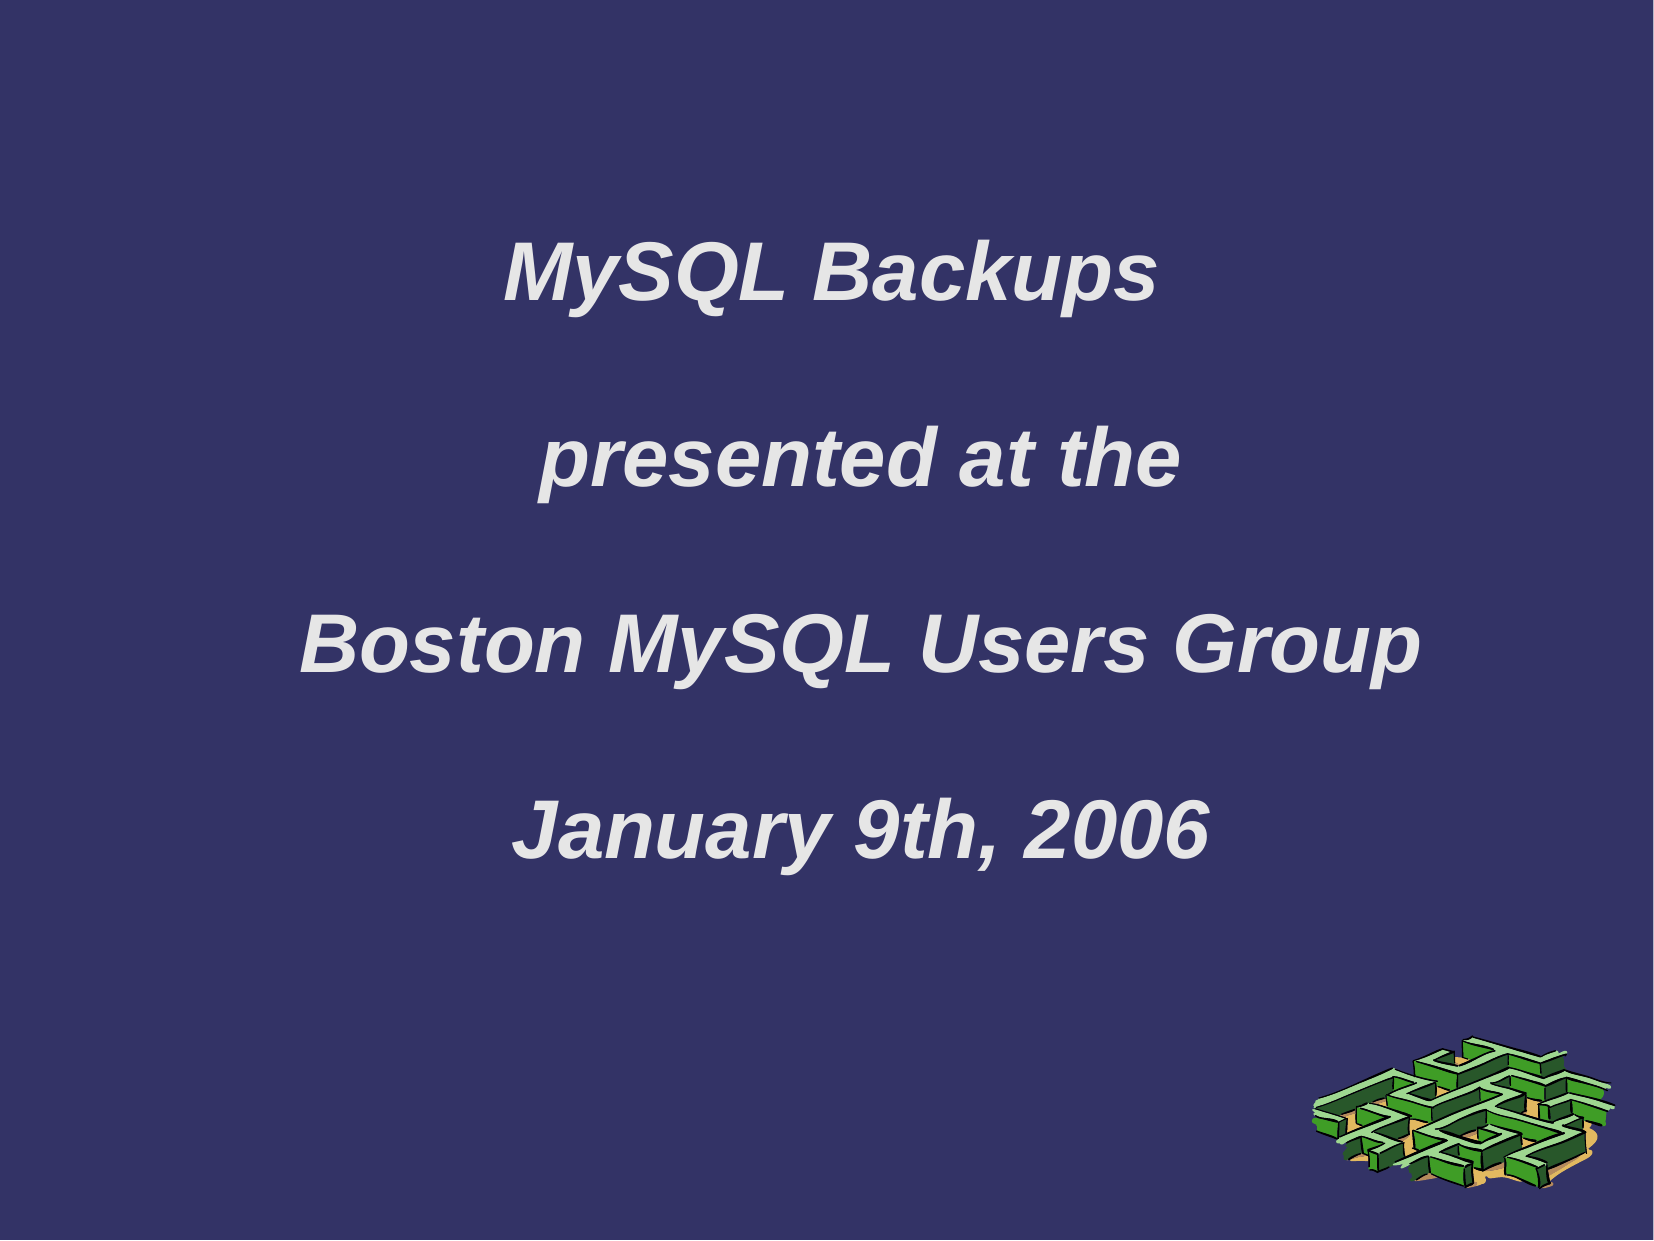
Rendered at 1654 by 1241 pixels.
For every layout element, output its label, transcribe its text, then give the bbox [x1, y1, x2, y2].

title MySQL Backups presented at the Boston MySQL Users Group January 9th, 2006 [125, 225, 1538, 877]
